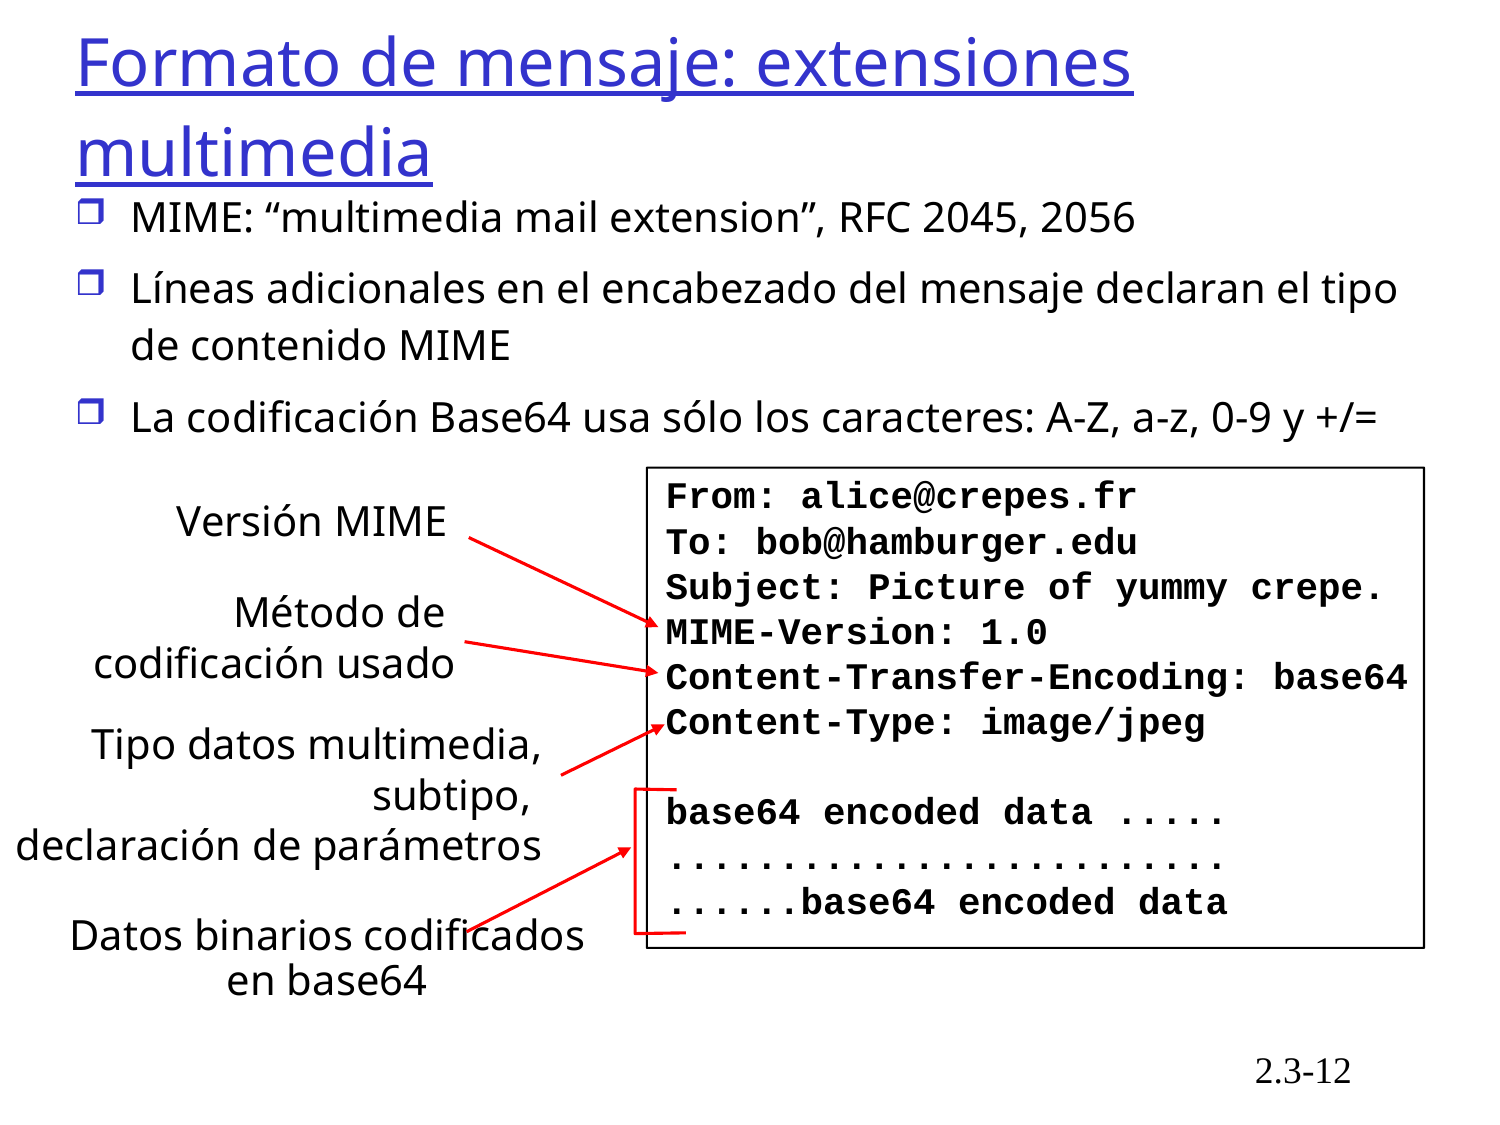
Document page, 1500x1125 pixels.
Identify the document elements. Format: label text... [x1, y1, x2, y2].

text_box From: alice@crepes.fr To: bob@hamburger.edu Subject: Picture of yummy crepe. MIME-Version: 1.0 Content-Transfer-Encoding: base64 Content-Type: image/jpeg base64 encoded data ..... ......................... ......base64 encoded data [650, 469, 1422, 946]
text_box Datos binarios codificados en base64 [54, 906, 601, 1013]
title Formato de mensaje: extensiones multimedia [75, 30, 1426, 181]
text_box From: alice@crepes.fr To: bob@hamburger.edu Subject: Picture of yummy crepe. MIME-Version: 1.0 Content-Transfer-Encoding: base64 Content-Type: image/jpeg base64 encoded data ..... ......................... ......base64 encoded data [650, 467, 1468, 975]
text_box Método de codificación usado [78, 584, 472, 695]
list MIME: “multimedia mail extension”, RFC 2045, 2056 Líneas adicionales en el encabezado del mensaje declaran el tipo de contenido MIME La codificación Base64 usa sólo los caracteres: A-Z, a-z, 0-9 y +/= [75, 187, 1426, 462]
text_box Versión MIME [161, 492, 463, 554]
text_box Tipo datos multimedia, subtipo, declaración de parámetros [0, 716, 558, 877]
